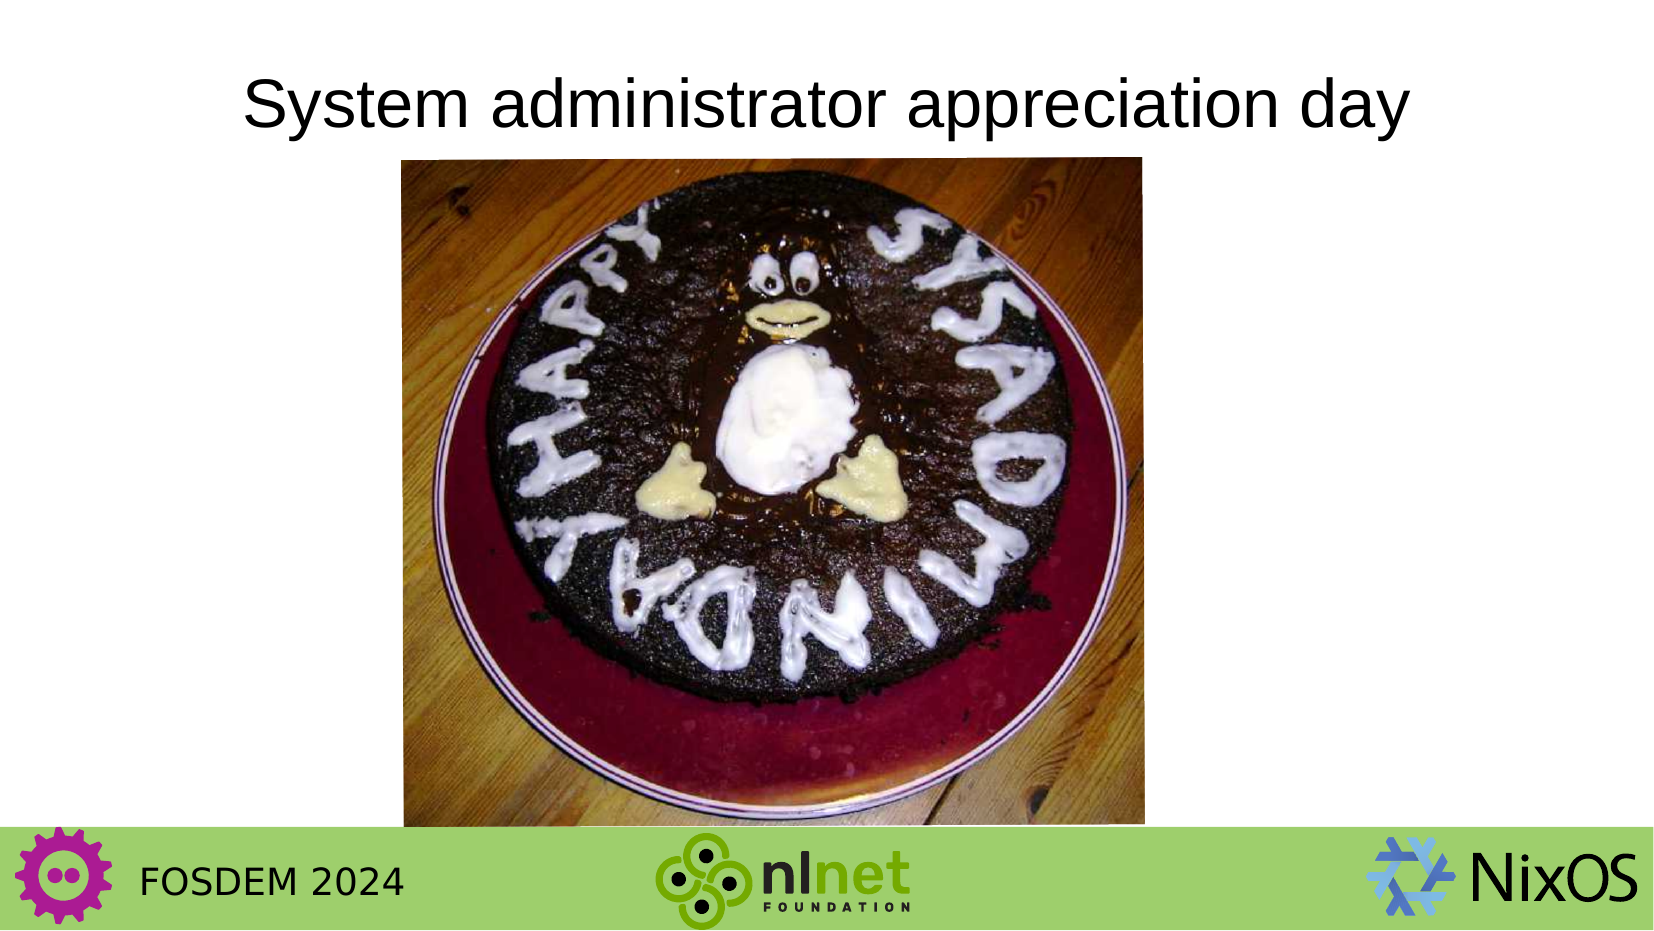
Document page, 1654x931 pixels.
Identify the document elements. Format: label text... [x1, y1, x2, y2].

picture [400, 156, 1145, 827]
title System administrator appreciation day [88, 29, 1565, 178]
